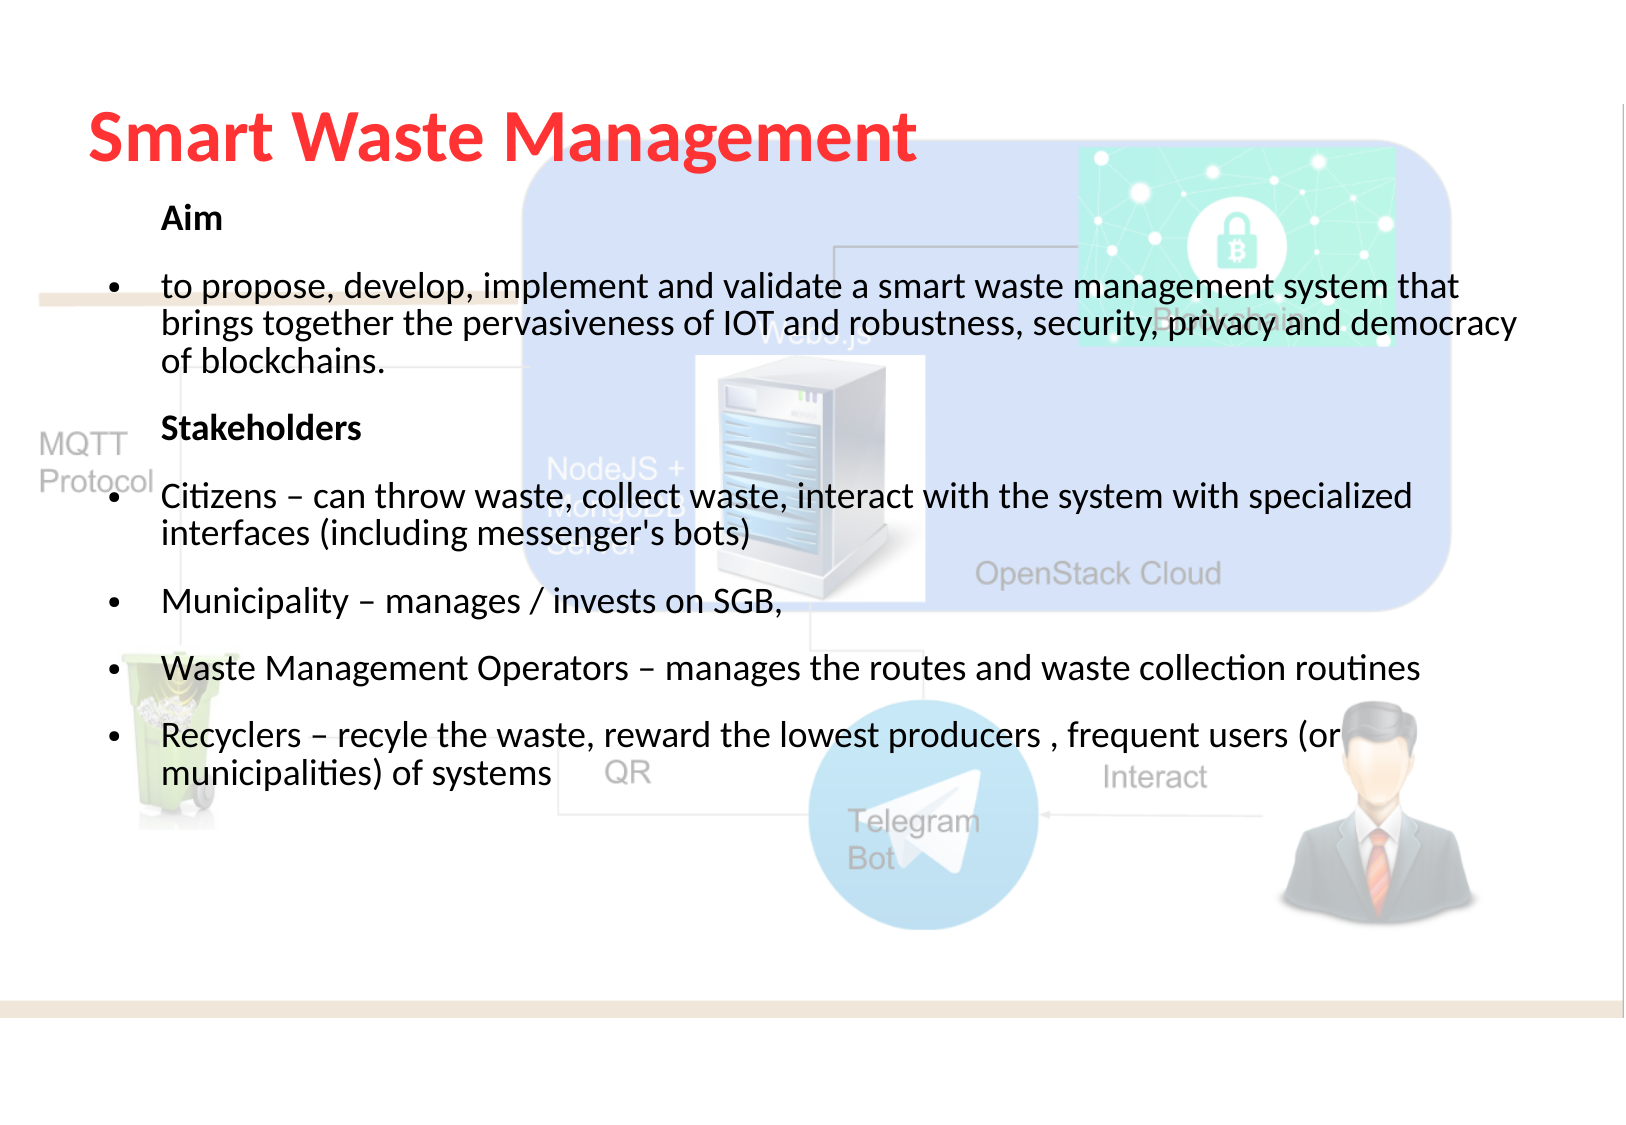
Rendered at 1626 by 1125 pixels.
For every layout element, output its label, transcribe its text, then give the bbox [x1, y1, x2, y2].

title Smart Waste Management [88, 22, 1471, 264]
list Aim to propose, develop, implement and validate a smart waste management system that brings together the pervasiveness of IOT and robustness, security, privacy and democracy of blockchains. Stakeholders Citizens – can throw waste, collect waste, interact with the system with specialized interfaces (including messenger's bots) Municipality – manages / invests on SGB, Waste Management Operators – manages the routes and waste collection routines Recyclers – recyle the waste, reward the lowest producers , frequent users (or municipalities) of systems [90, 202, 1553, 856]
picture [0, 104, 1624, 1018]
